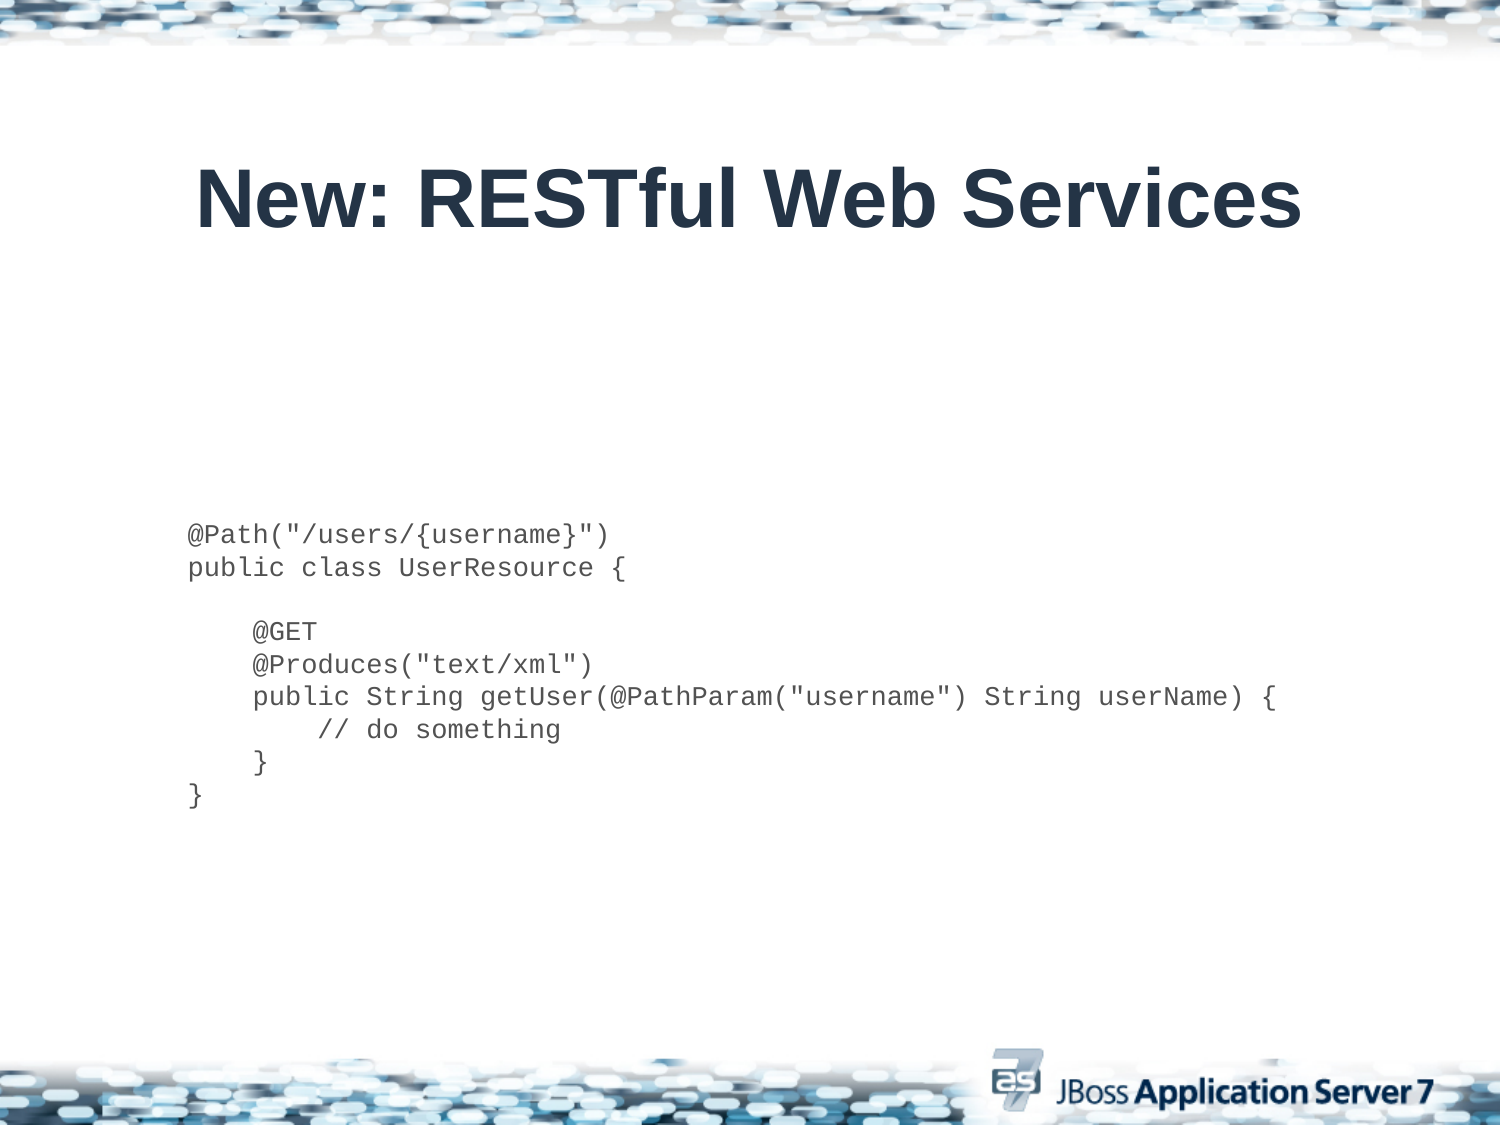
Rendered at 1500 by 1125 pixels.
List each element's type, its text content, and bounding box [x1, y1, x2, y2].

subtitle @Path("/users/{username}") public class UserResource { @GET @Produces("text/xml") public String getUser(@PathParam("username") String userName) { // do something } } [112, 332, 1388, 993]
title New: RESTful Web Services [112, 68, 1388, 320]
picture [0, 0, 1500, 1125]
